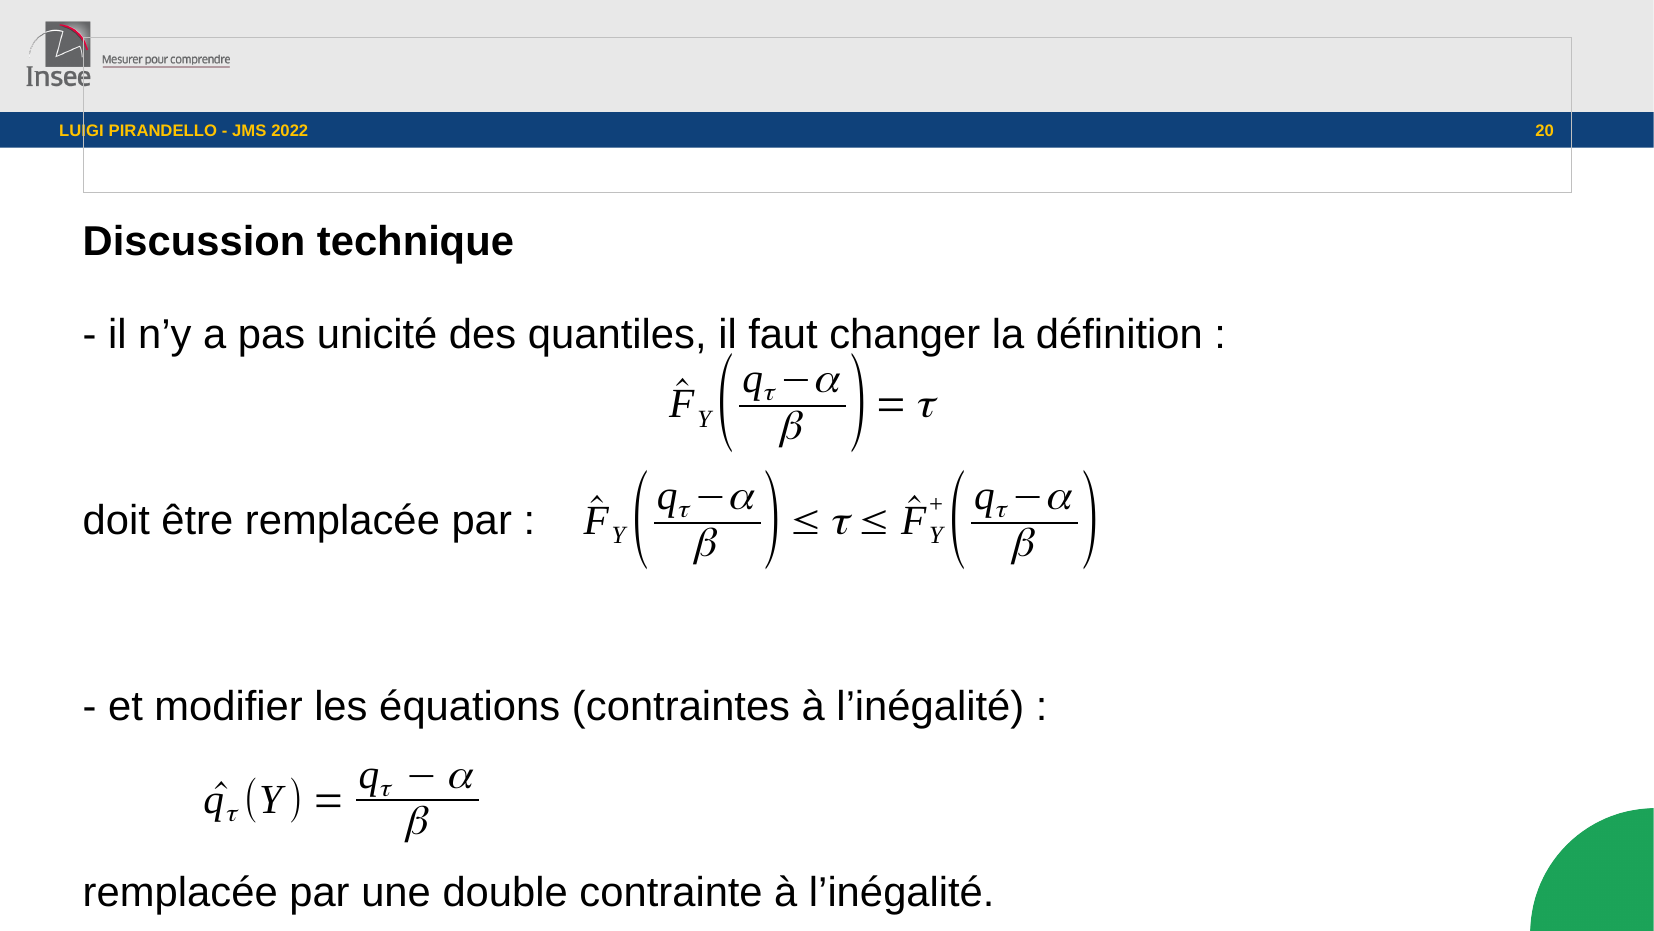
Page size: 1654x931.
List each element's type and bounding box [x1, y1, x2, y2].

chart [661, 350, 948, 455]
chart [197, 750, 487, 845]
picture [1530, 808, 1654, 931]
chart [575, 467, 1106, 572]
picture [23, 0, 230, 89]
picture [84, 38, 230, 89]
